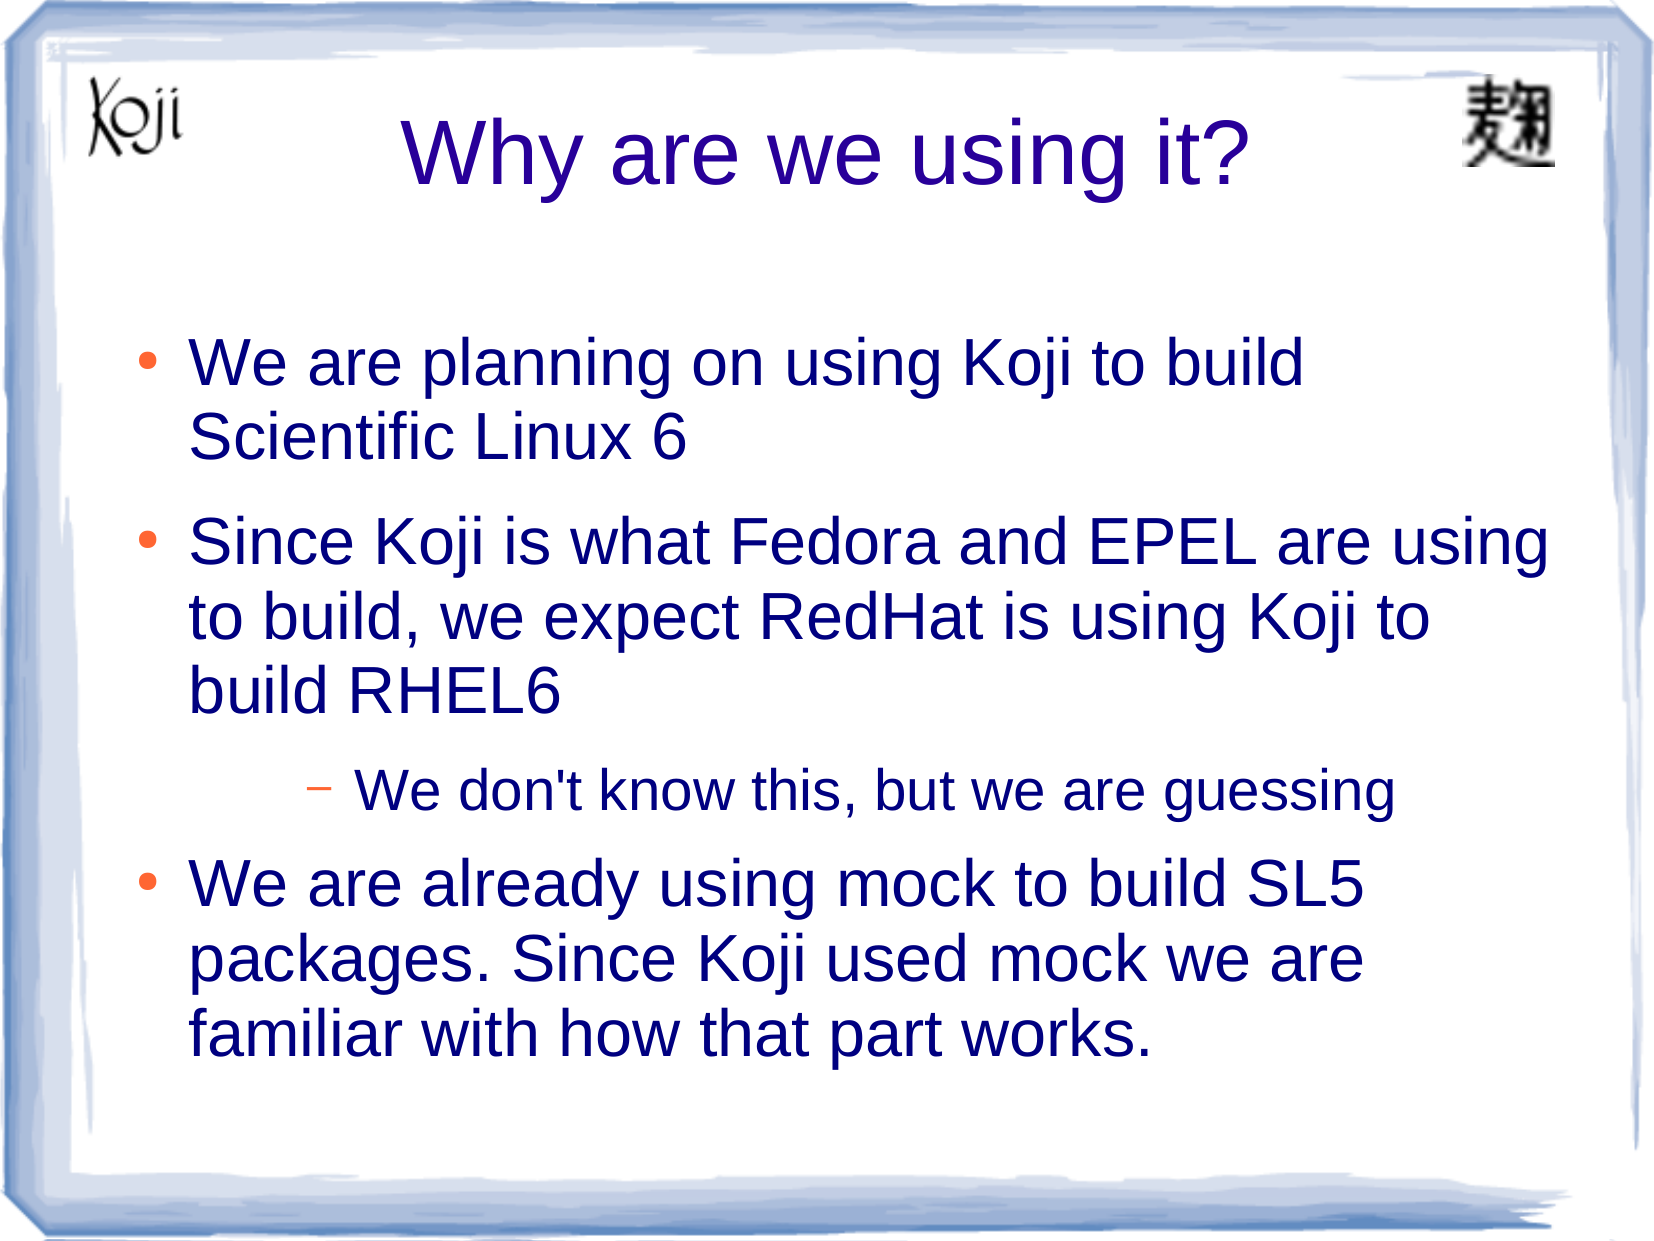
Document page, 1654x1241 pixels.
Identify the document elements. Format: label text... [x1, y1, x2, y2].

list We are planning on using Koji to build Scientific Linux 6 Since Koji is what Fedora and EPEL are using to build, we expect RedHat is using Koji to build RHEL6 We don't know this, but we are guessing We are already using mock to build SL5 packages. Since Koji used mock we are familiar with how that part works. [118, 324, 1571, 1071]
title Why are we using it? [82, 49, 1571, 257]
picture [0, 0, 1654, 1241]
